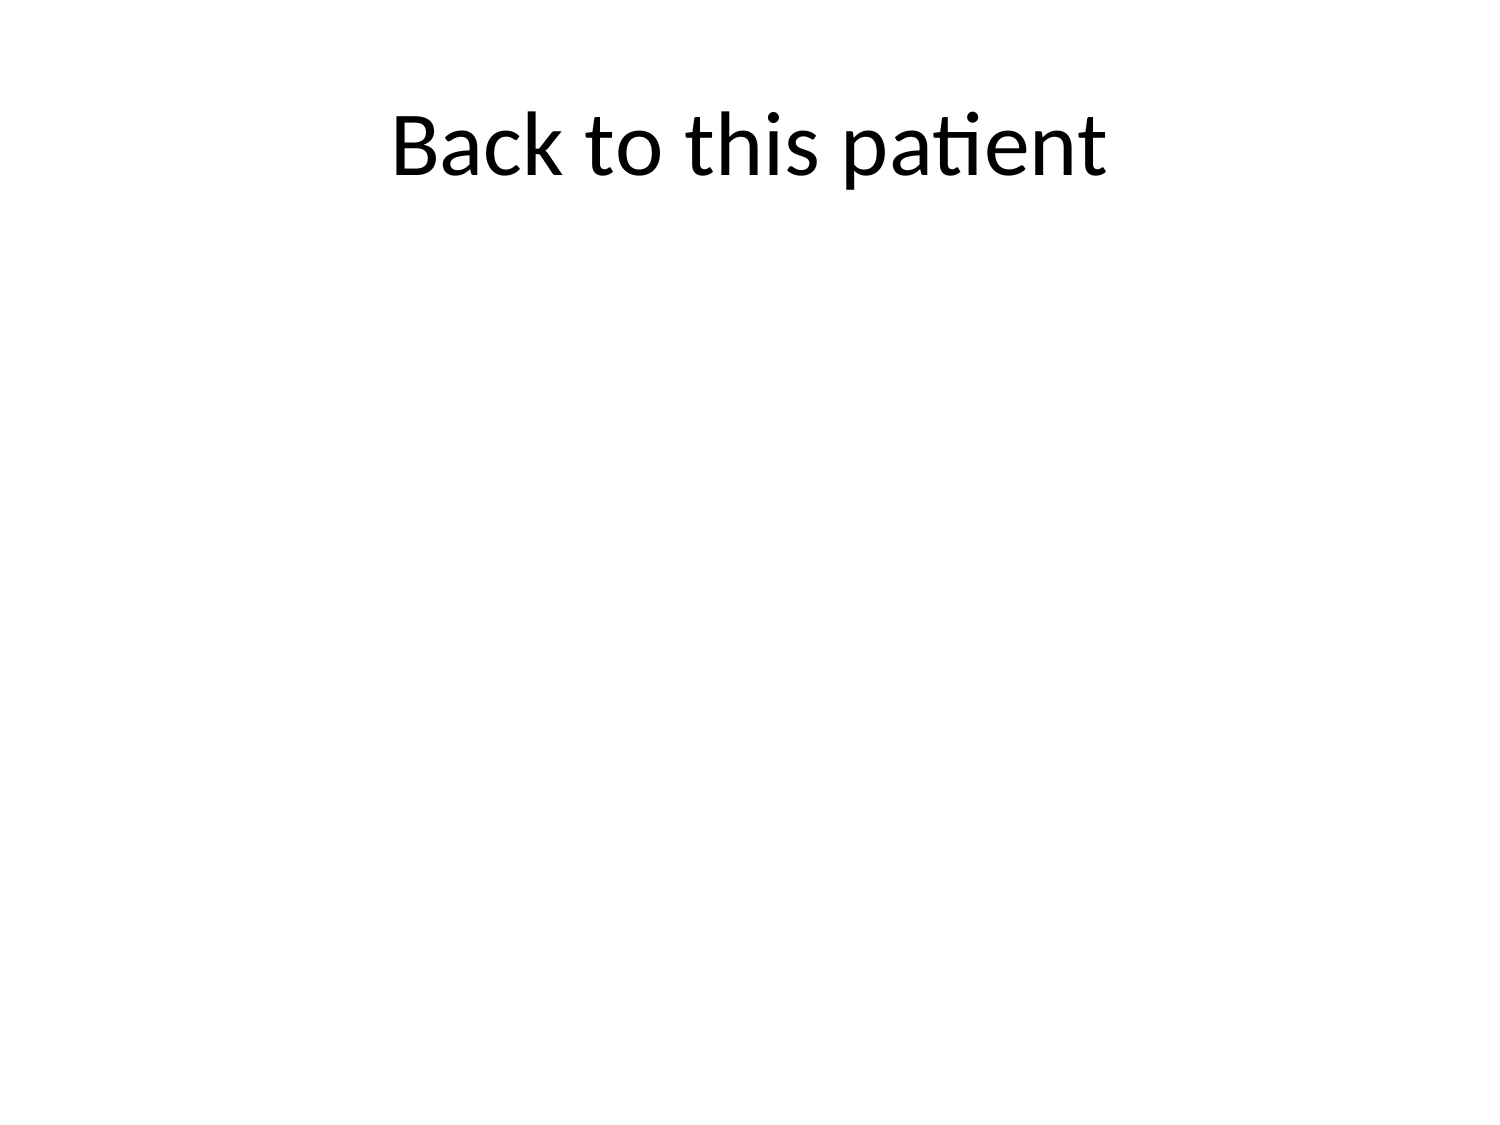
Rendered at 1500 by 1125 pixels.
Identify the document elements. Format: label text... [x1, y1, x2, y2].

title Back to this patient [75, 45, 1426, 233]
